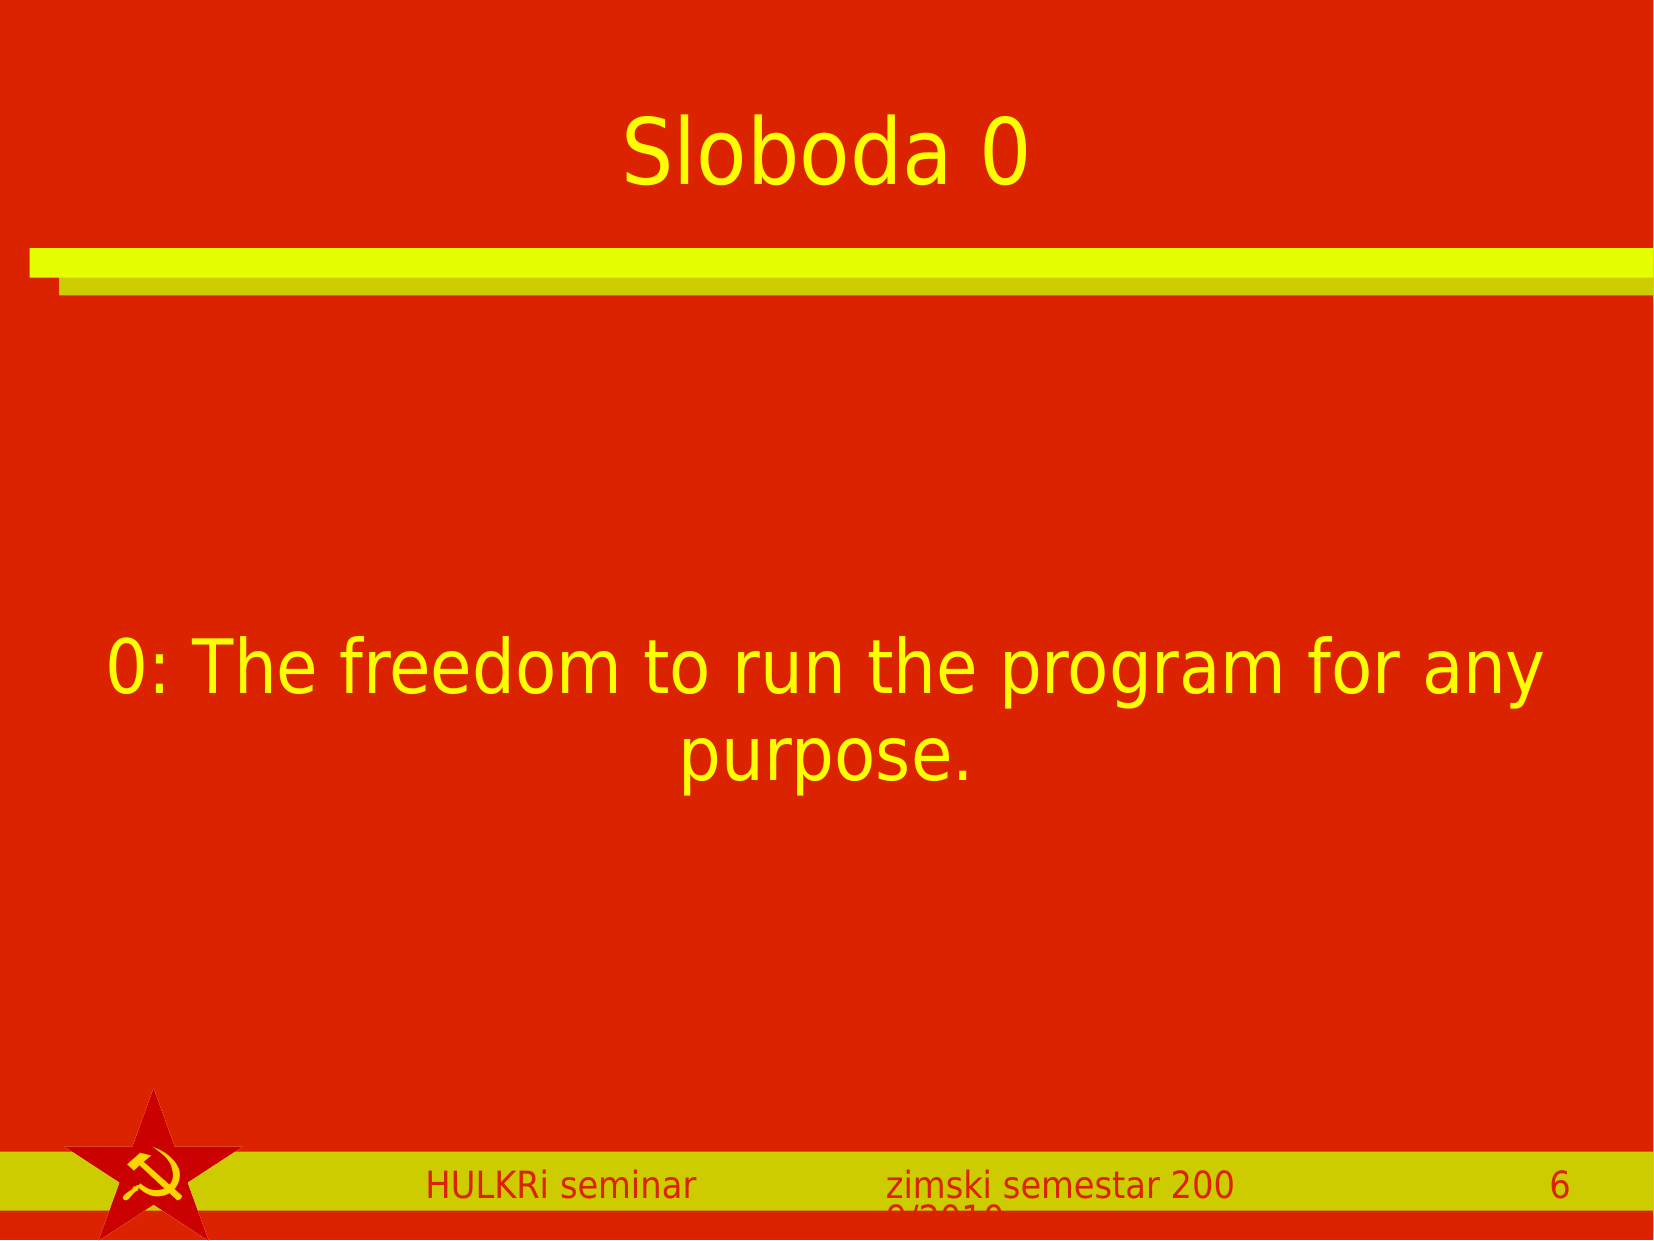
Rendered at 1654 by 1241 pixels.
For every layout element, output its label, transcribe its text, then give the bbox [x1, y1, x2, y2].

title Sloboda 0 [82, 56, 1571, 250]
subtitle 0: The freedom to run the program for any purpose. [82, 309, 1571, 1114]
picture [64, 1088, 243, 1241]
